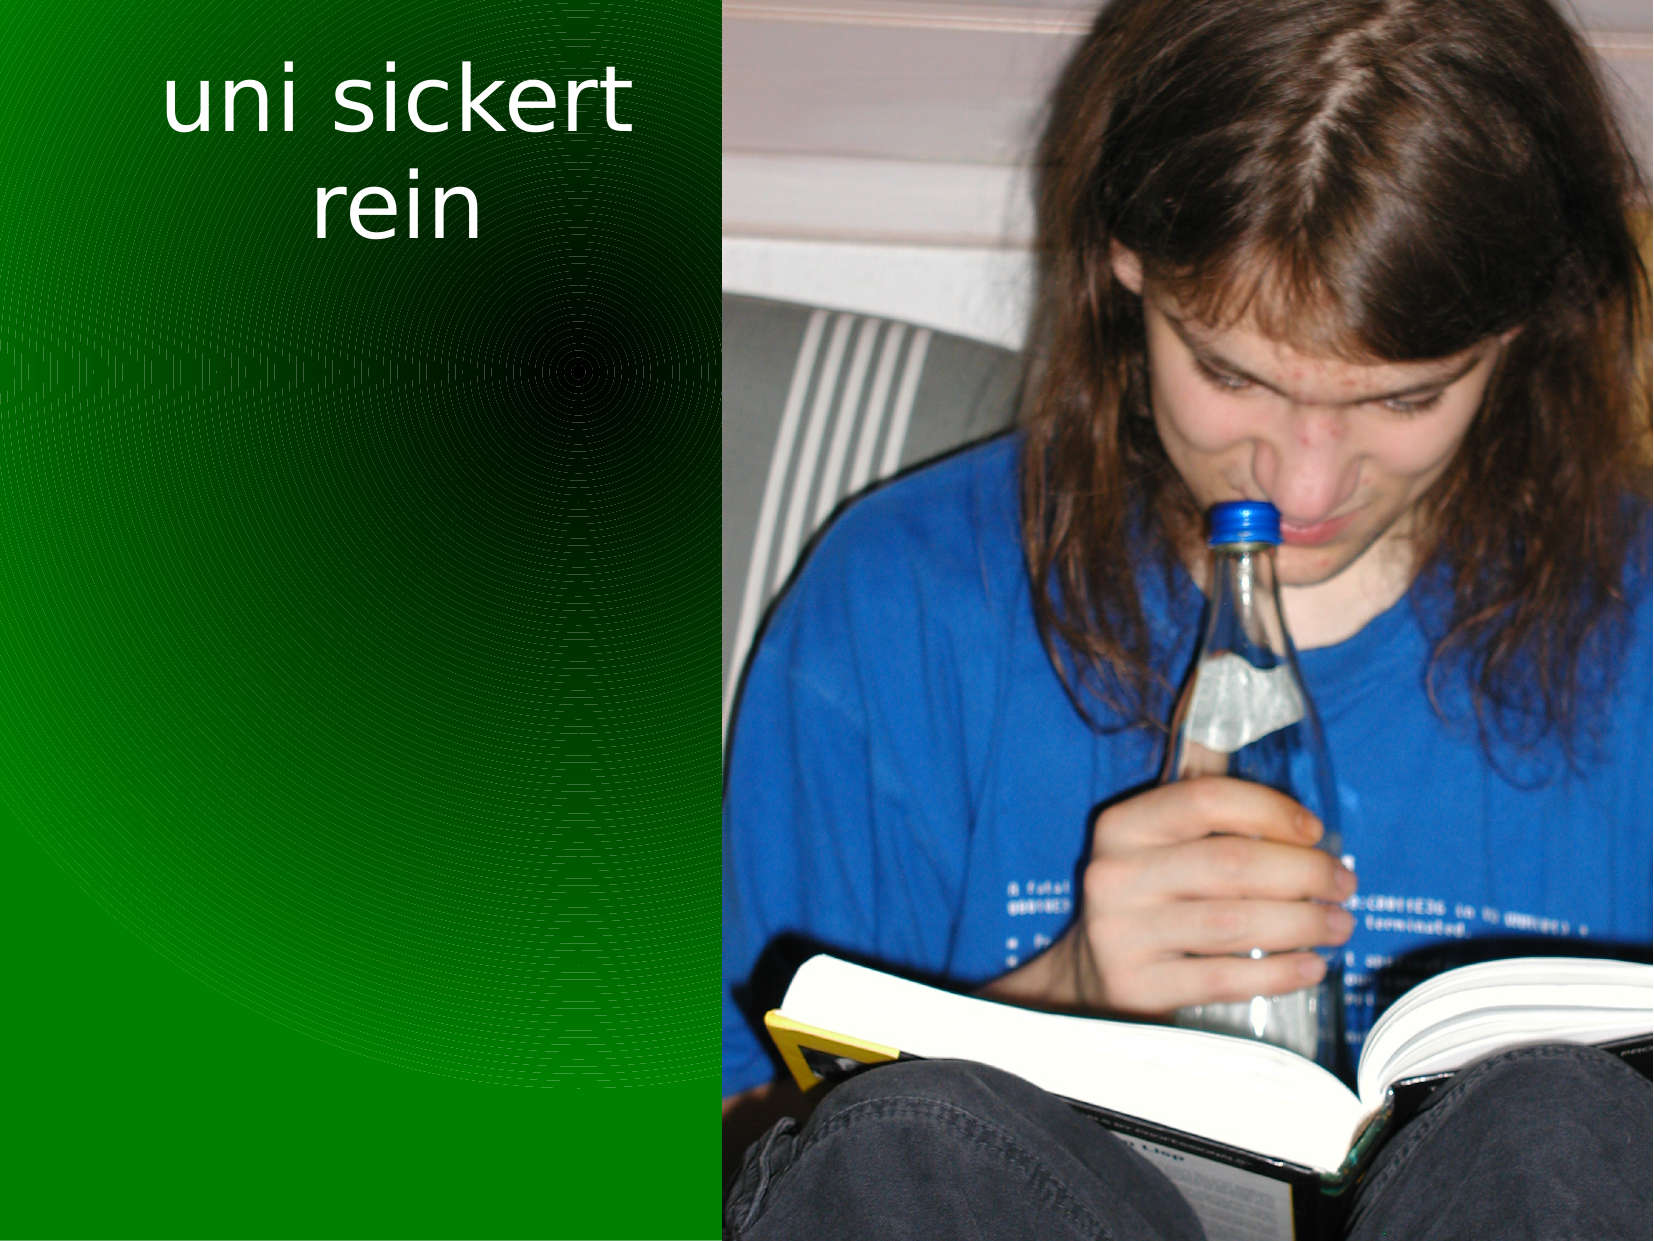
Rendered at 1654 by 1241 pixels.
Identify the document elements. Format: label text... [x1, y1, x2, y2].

title uni sickert rein [82, 46, 713, 261]
picture [722, 0, 1653, 1241]
